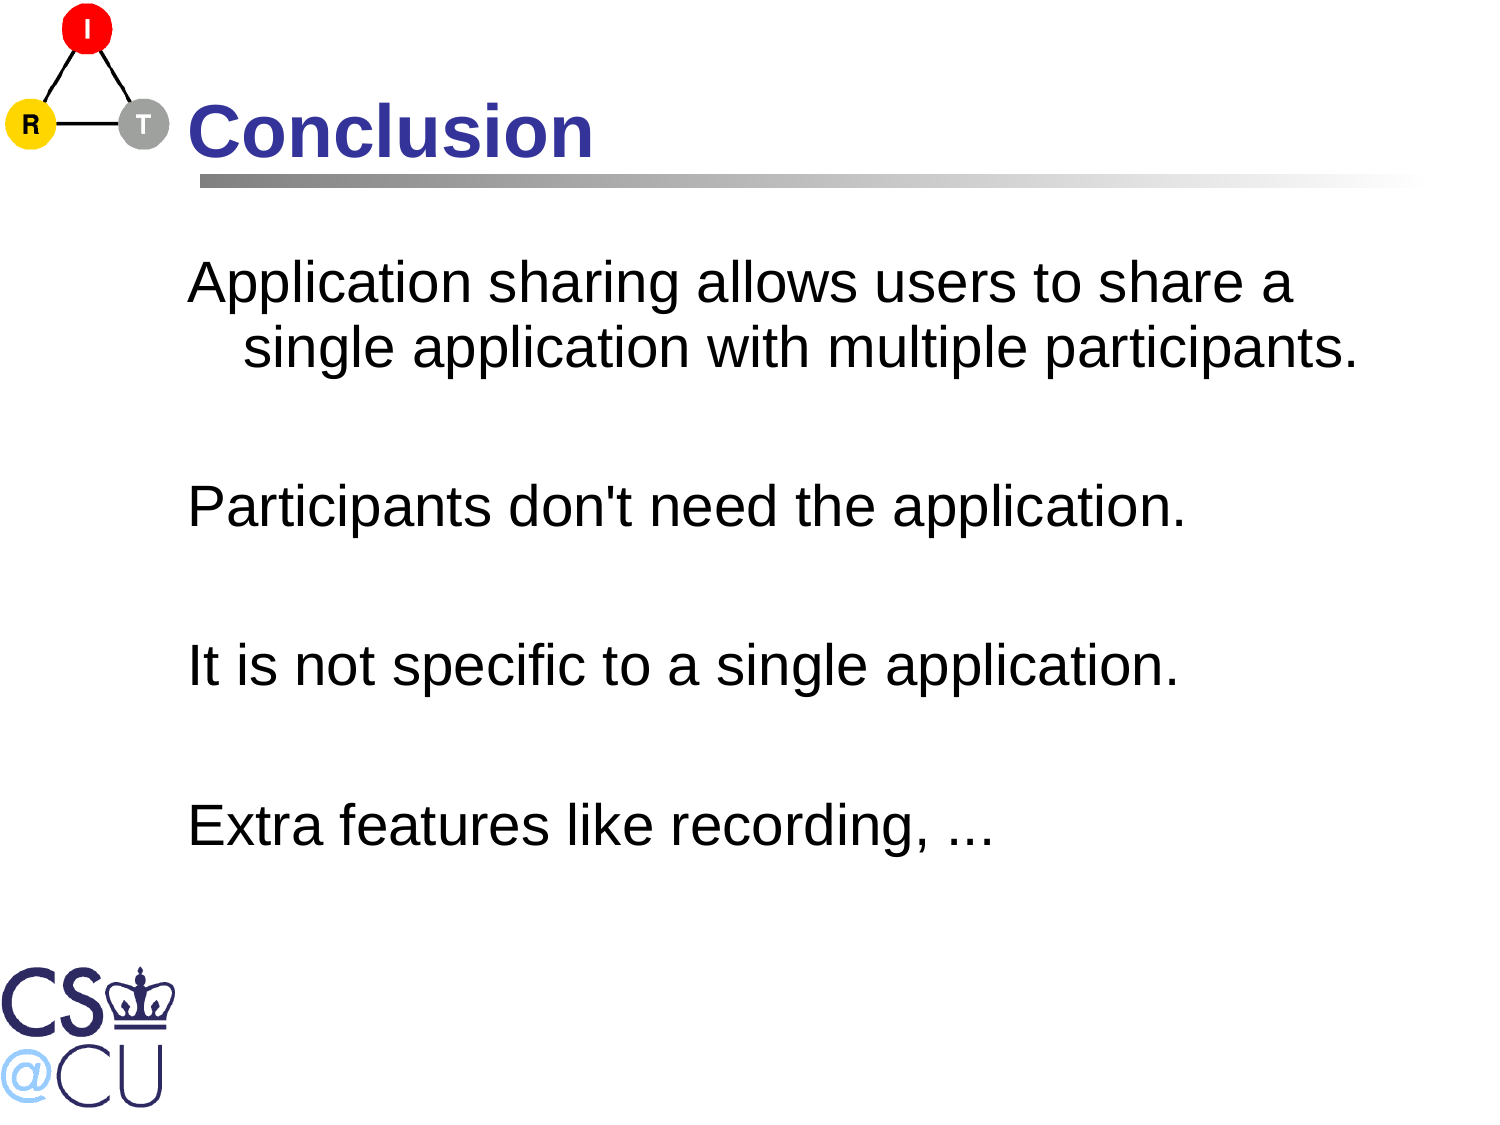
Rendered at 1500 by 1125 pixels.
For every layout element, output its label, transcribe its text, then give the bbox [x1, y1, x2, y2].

picture [0, 949, 175, 1125]
title Conclusion [187, 44, 1463, 218]
picture [0, 0, 173, 154]
list Application sharing allows users to share a single application with multiple participants. Participants don't need the application. It is not specific to a single application. Extra features like recording, ... [187, 249, 1463, 998]
